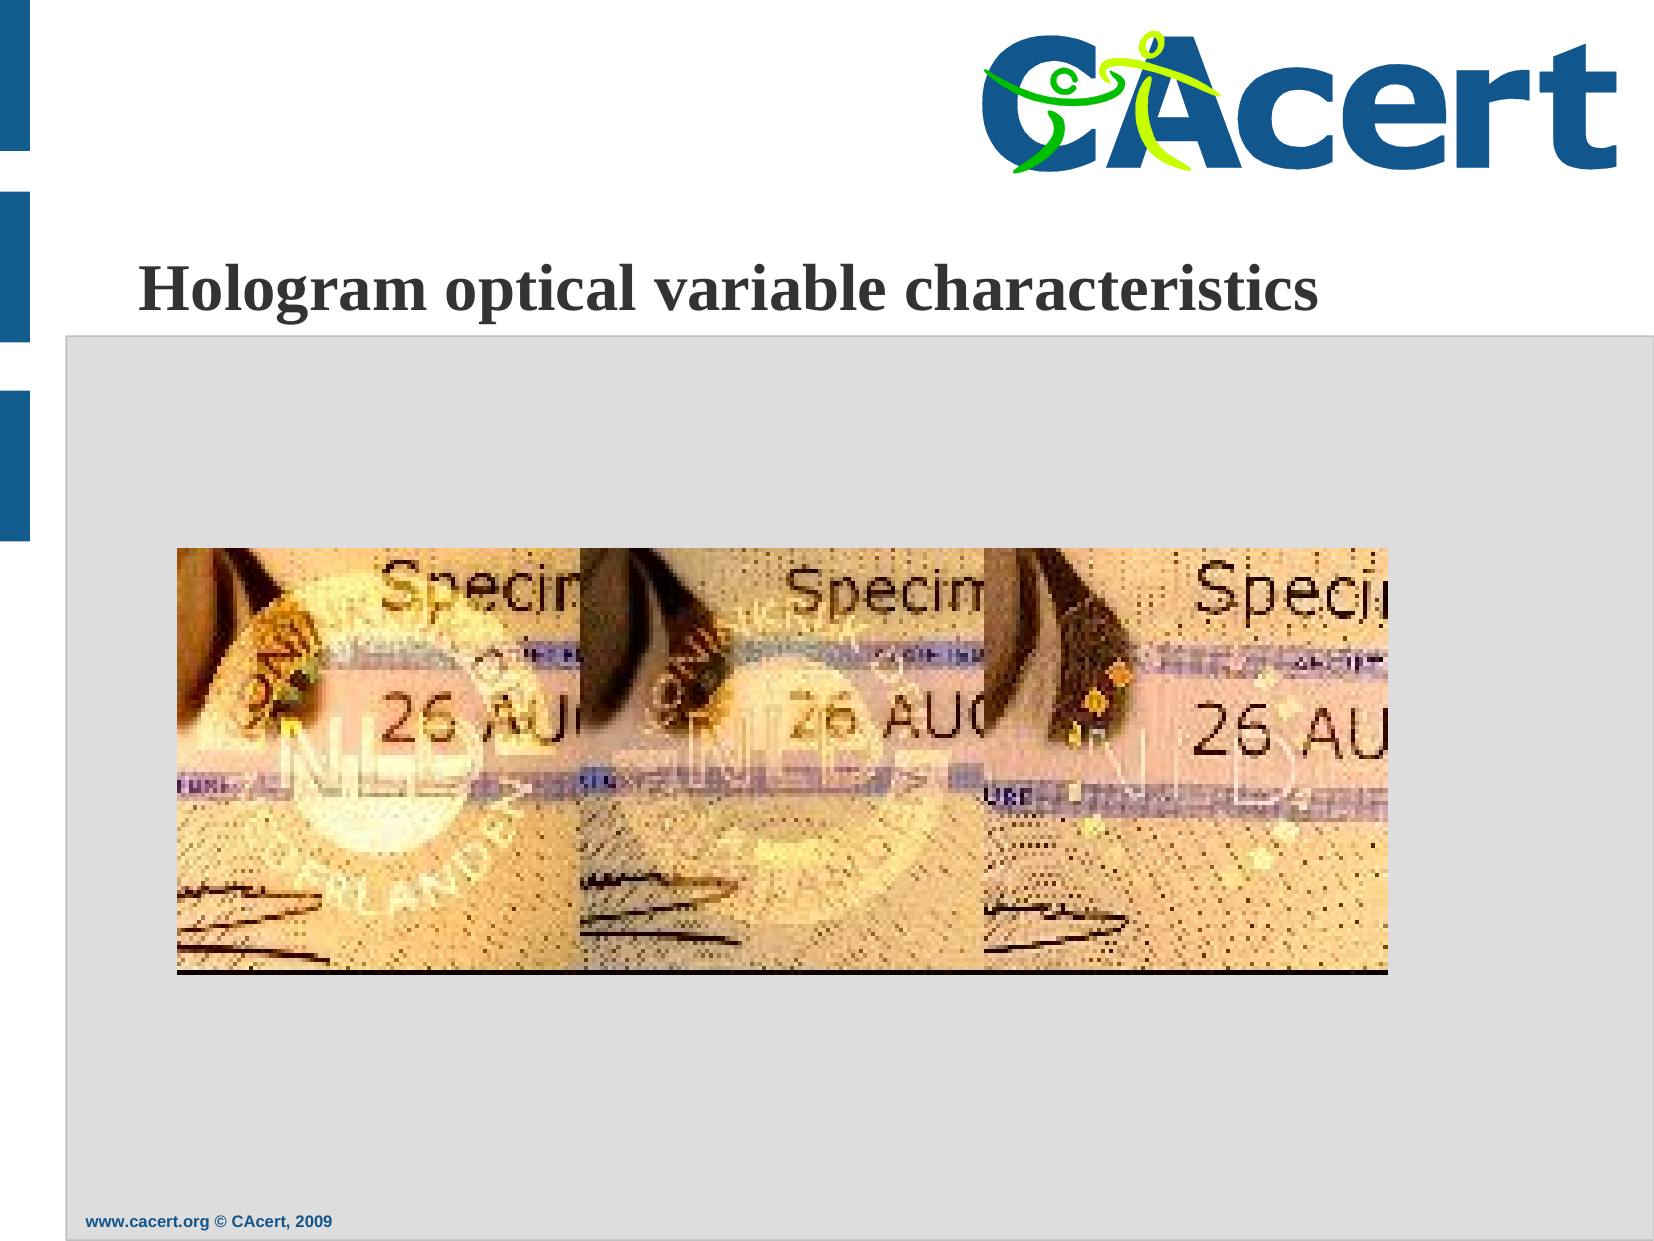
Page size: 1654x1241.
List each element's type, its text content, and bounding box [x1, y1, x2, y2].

title Hologram optical variable characteristics [121, 167, 1533, 326]
picture [177, 548, 1388, 975]
